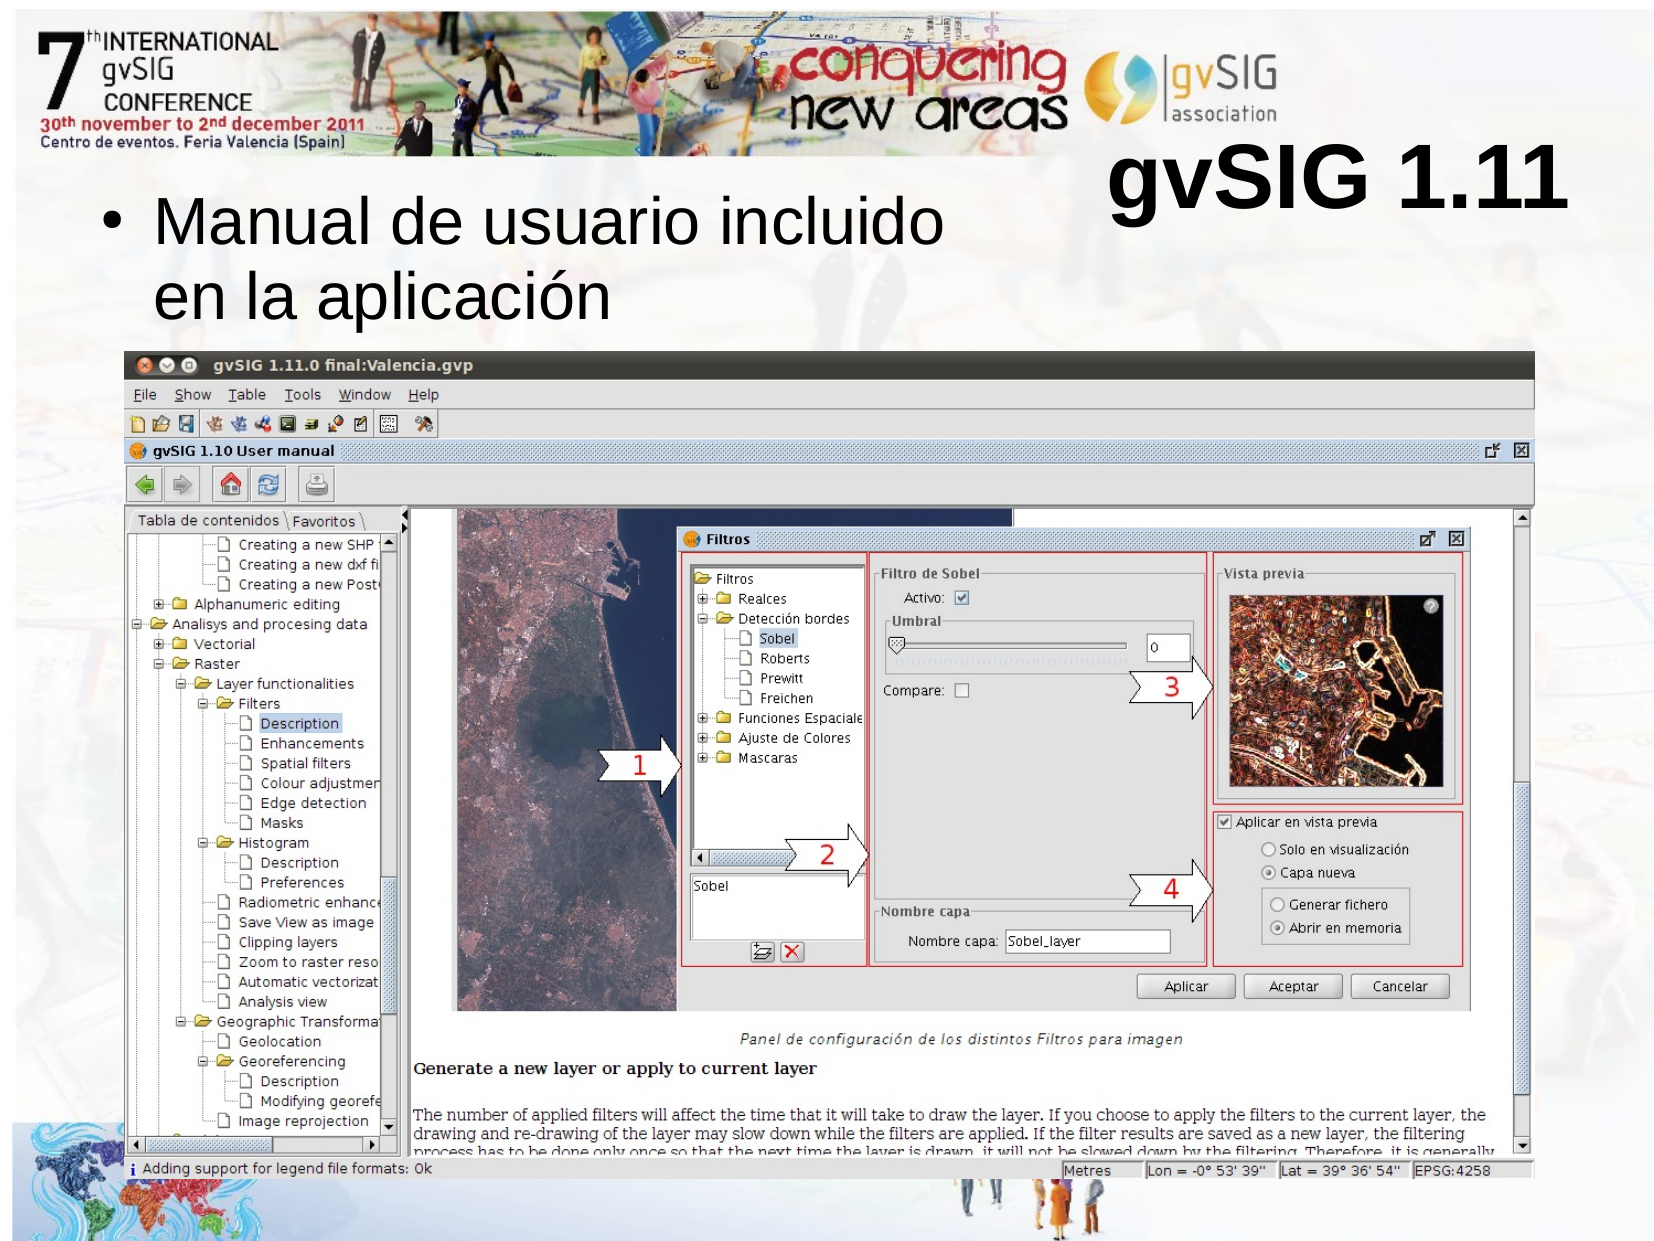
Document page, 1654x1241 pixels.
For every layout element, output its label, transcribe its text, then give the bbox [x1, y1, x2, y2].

title gvSIG 1.11 [82, 73, 1571, 281]
list Manual de usuario incluido en la aplicación [82, 183, 975, 1003]
picture [12, 9, 1654, 1241]
